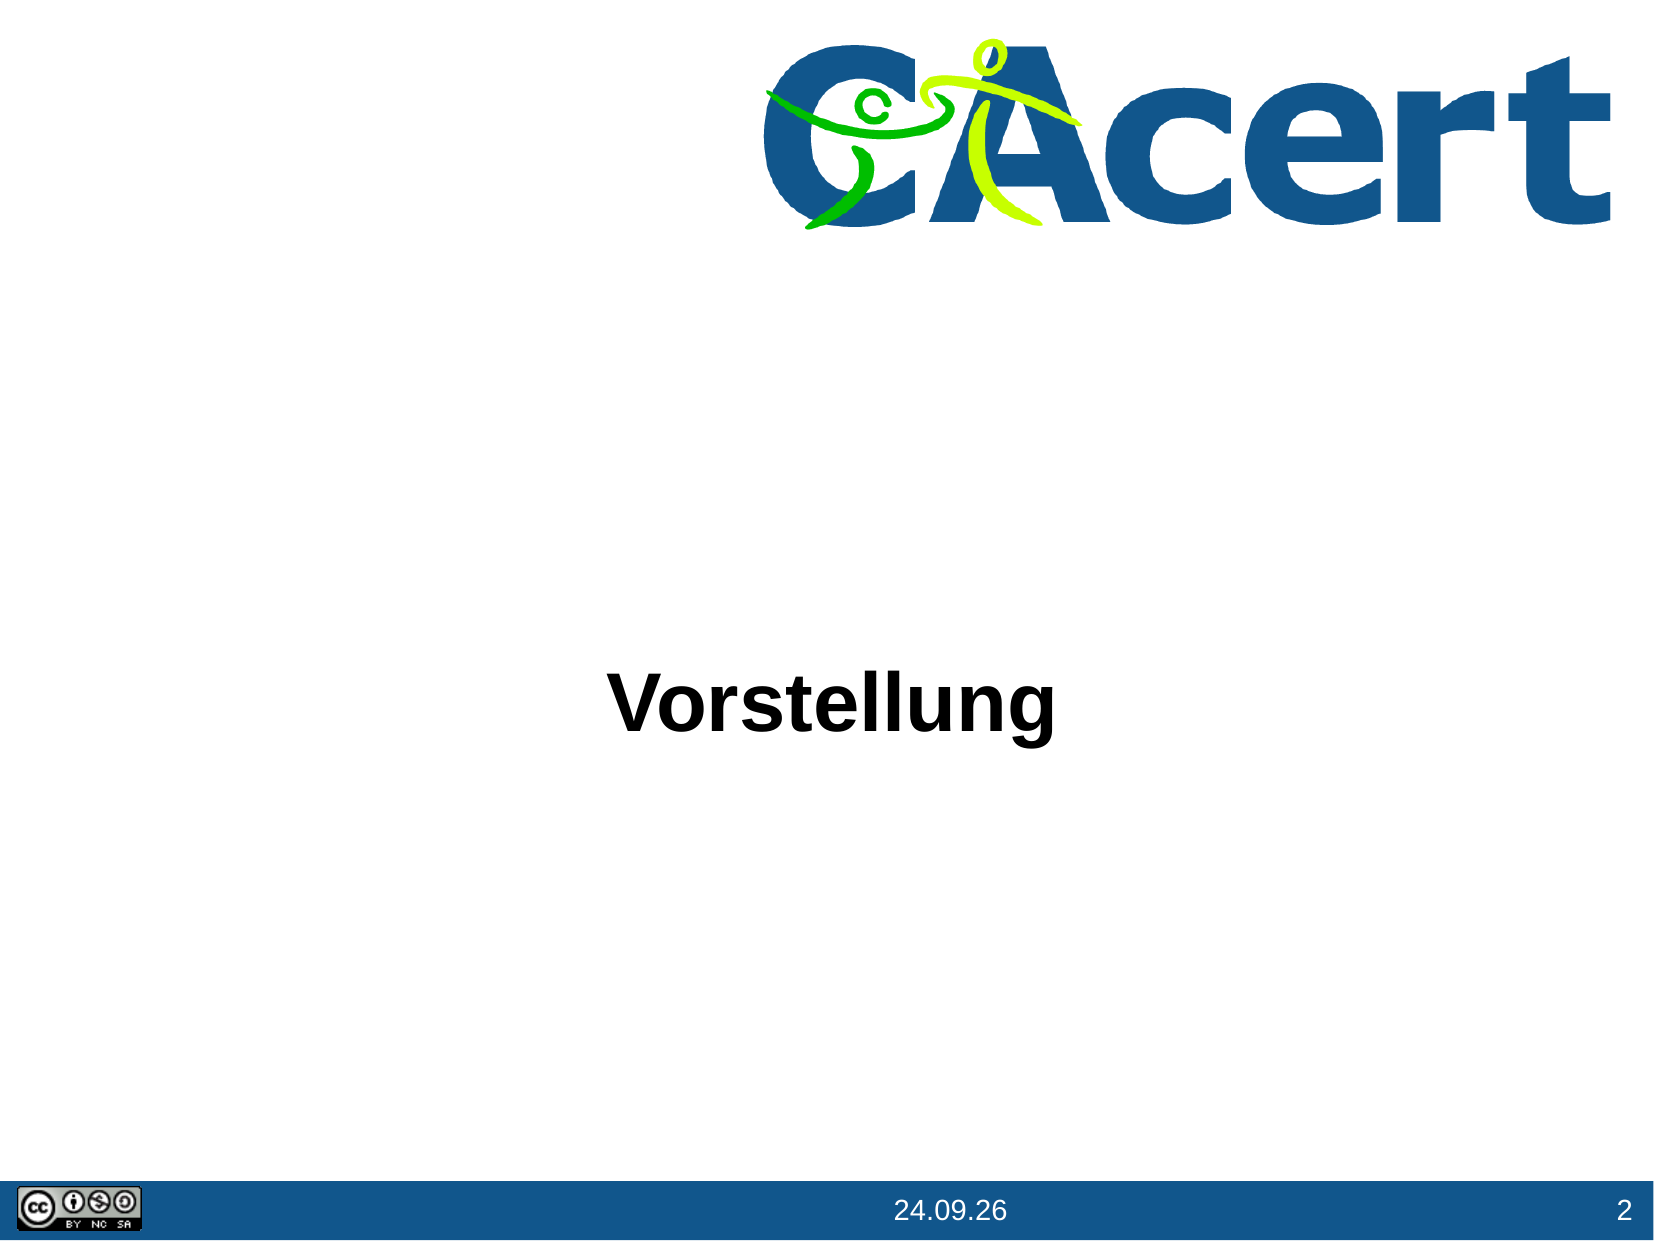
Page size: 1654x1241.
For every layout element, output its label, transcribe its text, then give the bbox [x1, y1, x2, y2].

picture [761, 35, 1613, 231]
picture [17, 1186, 142, 1231]
title Vorstellung [88, 265, 1577, 1140]
